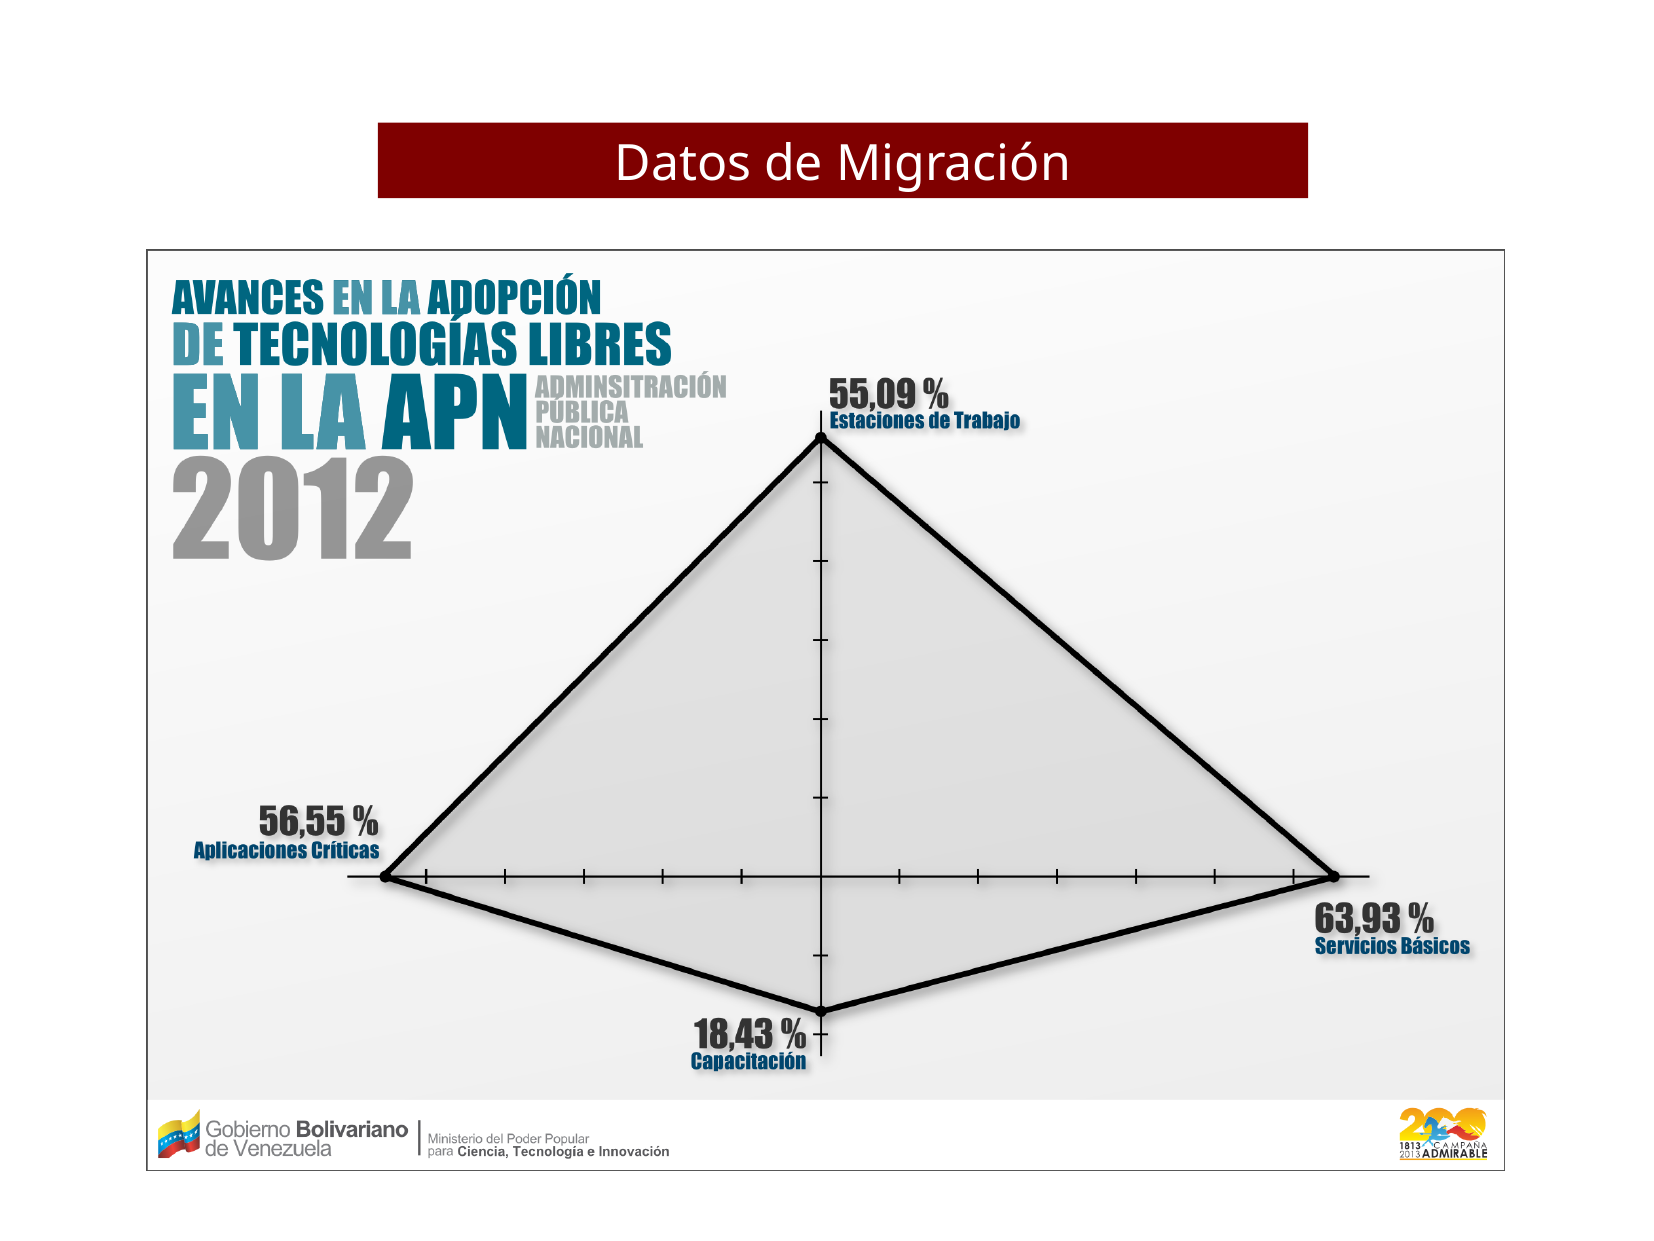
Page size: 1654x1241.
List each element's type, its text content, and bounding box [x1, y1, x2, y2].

text_box Datos de Migración [377, 122, 1309, 199]
picture [146, 249, 1505, 1171]
